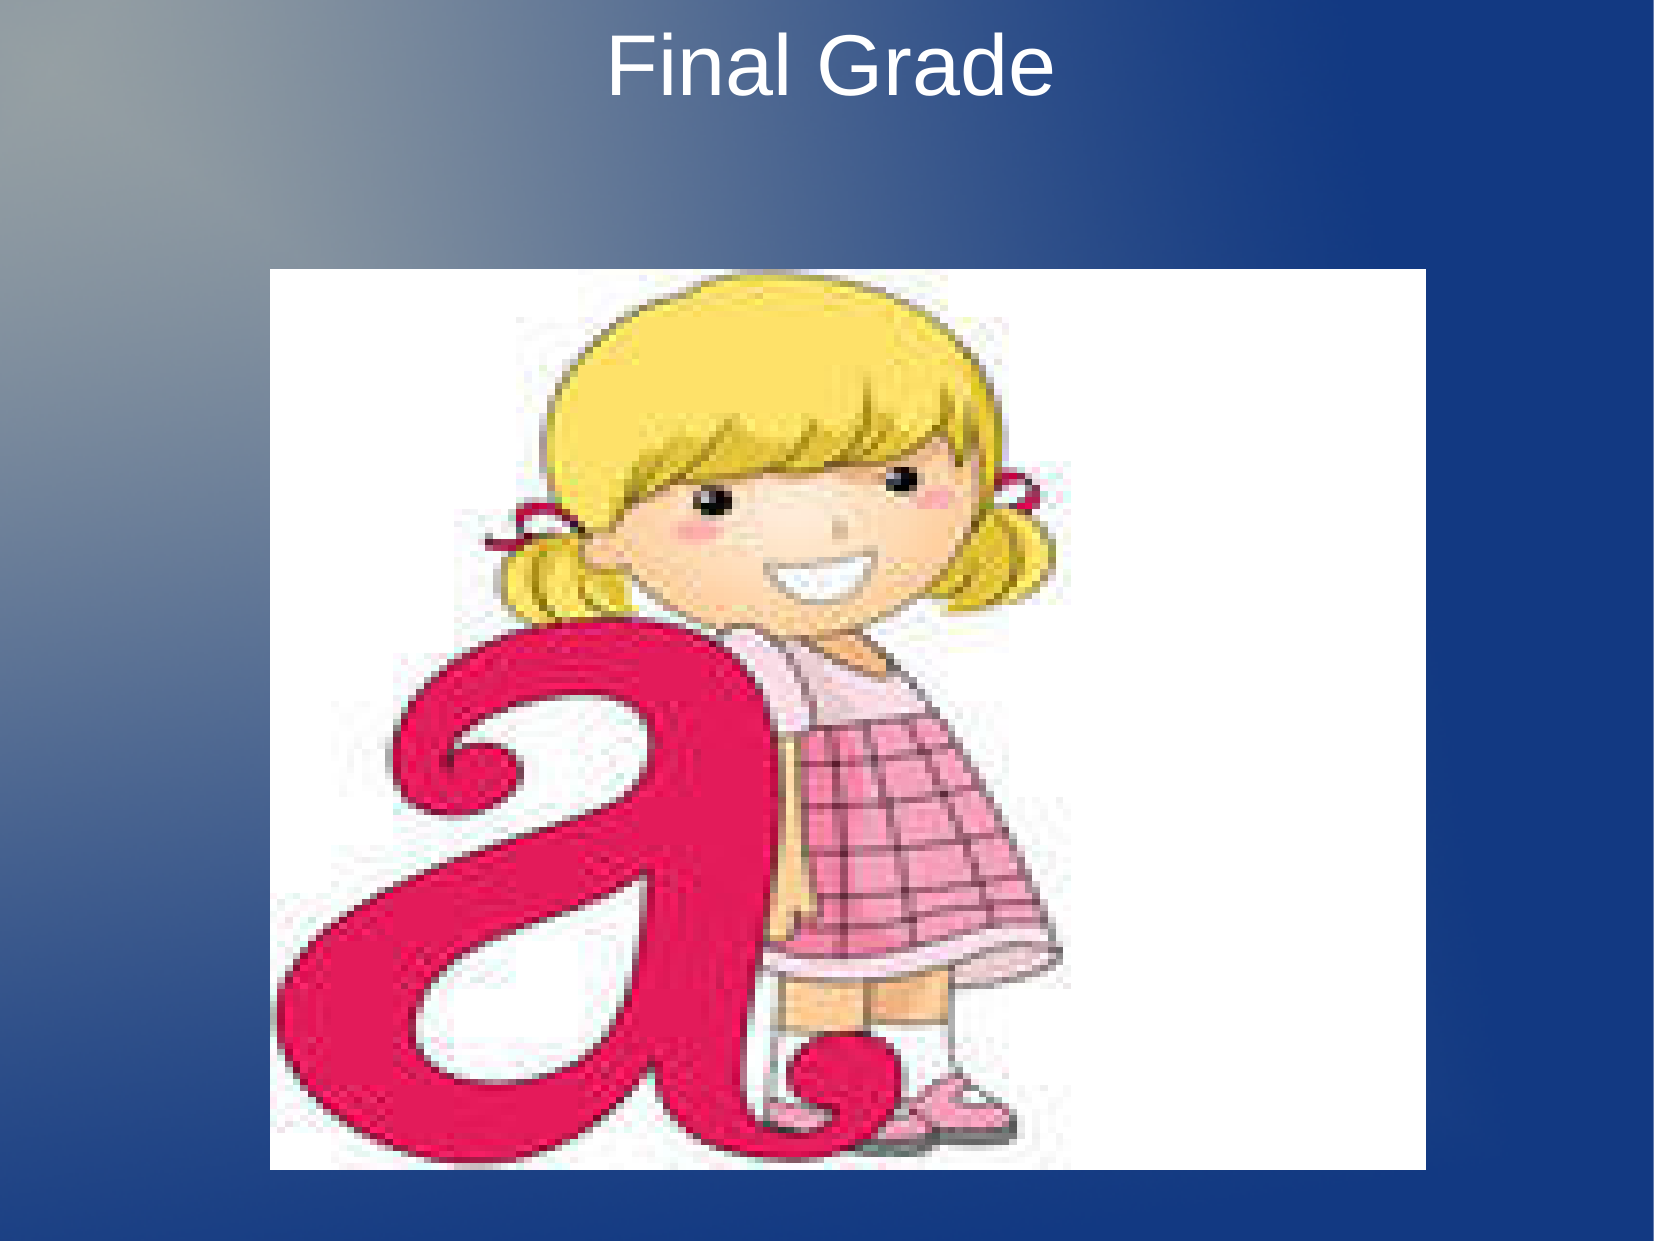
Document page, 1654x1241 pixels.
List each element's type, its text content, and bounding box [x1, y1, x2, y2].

picture [0, 0, 1654, 1241]
title Final Grade [86, 15, 1576, 116]
